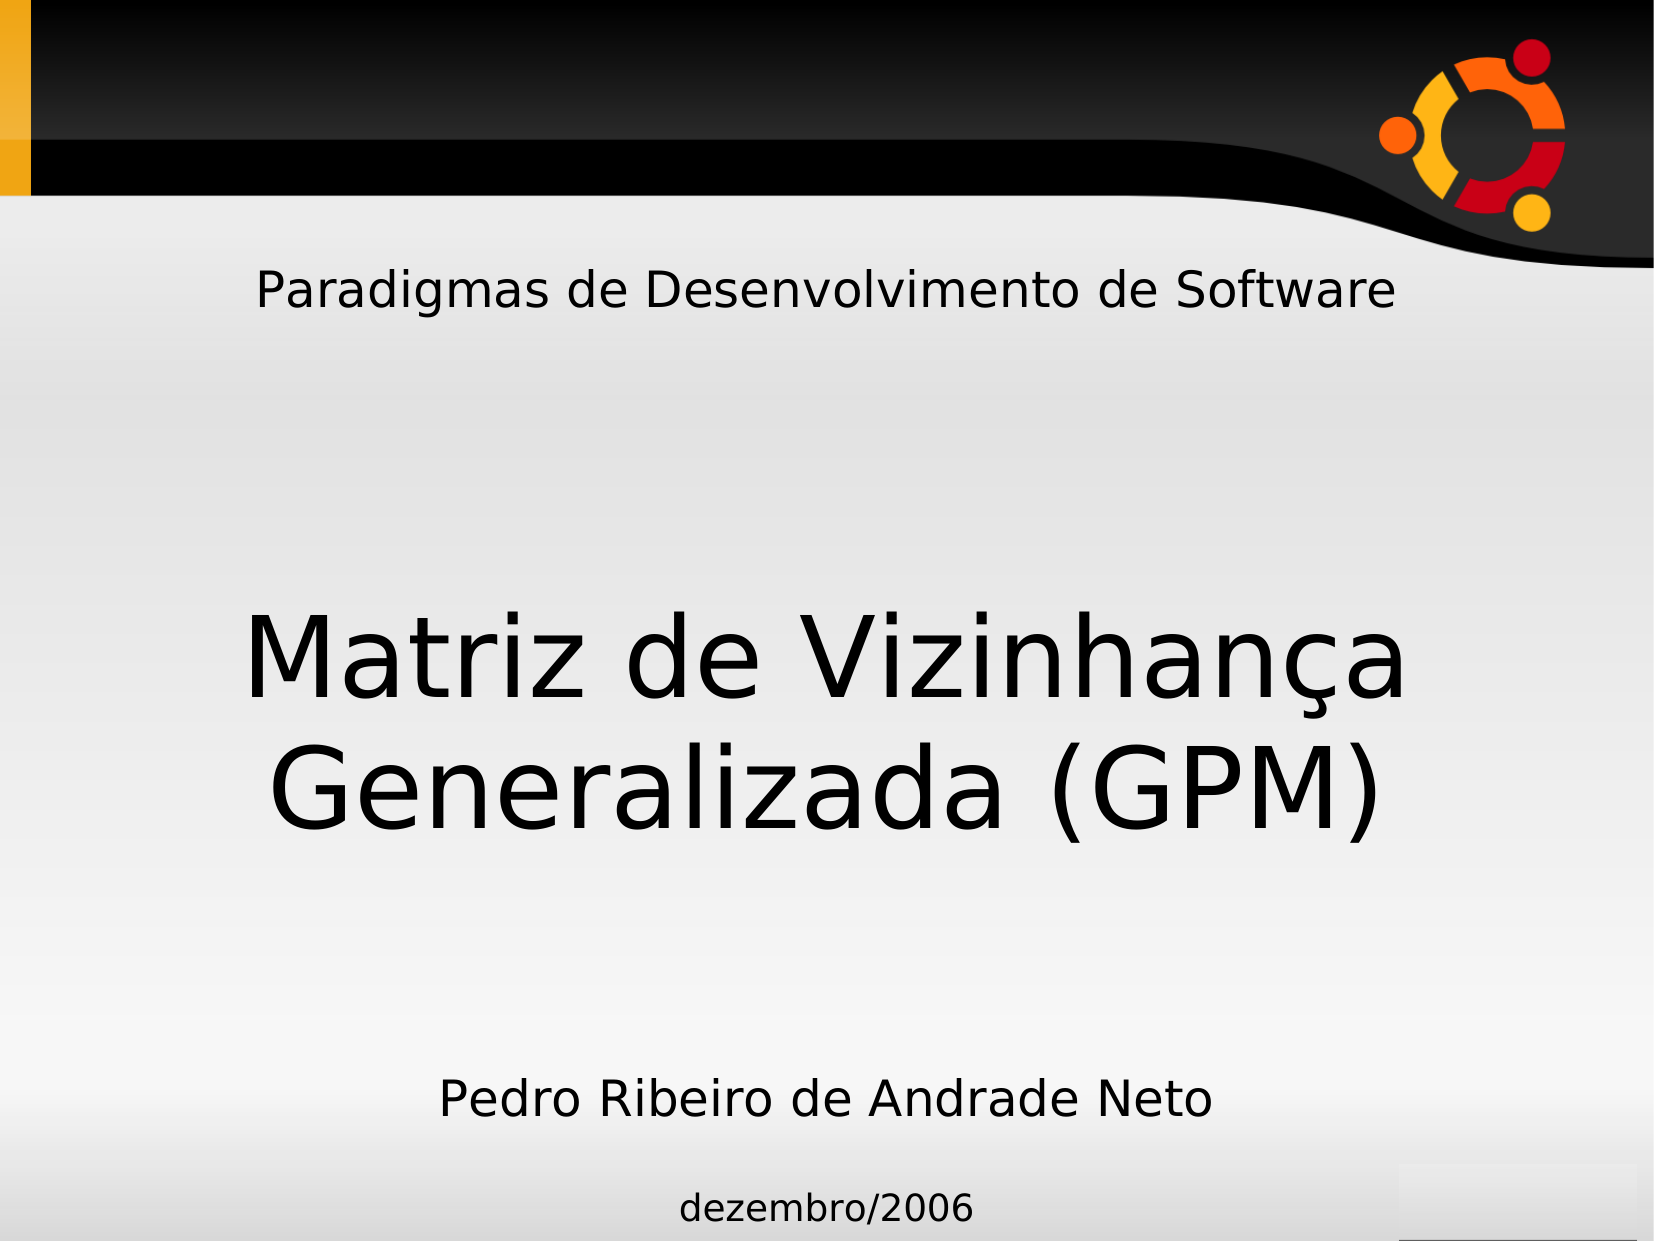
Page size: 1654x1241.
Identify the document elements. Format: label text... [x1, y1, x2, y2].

text_box Pedro Ribeiro de Andrade Neto dezembro/2006 [191, 1062, 1462, 1241]
text_box Paradigmas de Desenvolvimento de Software [191, 253, 1462, 328]
text_box Matriz de Vizinhança Generalizada (GPM) [82, 485, 1571, 963]
picture [0, 0, 1654, 1241]
